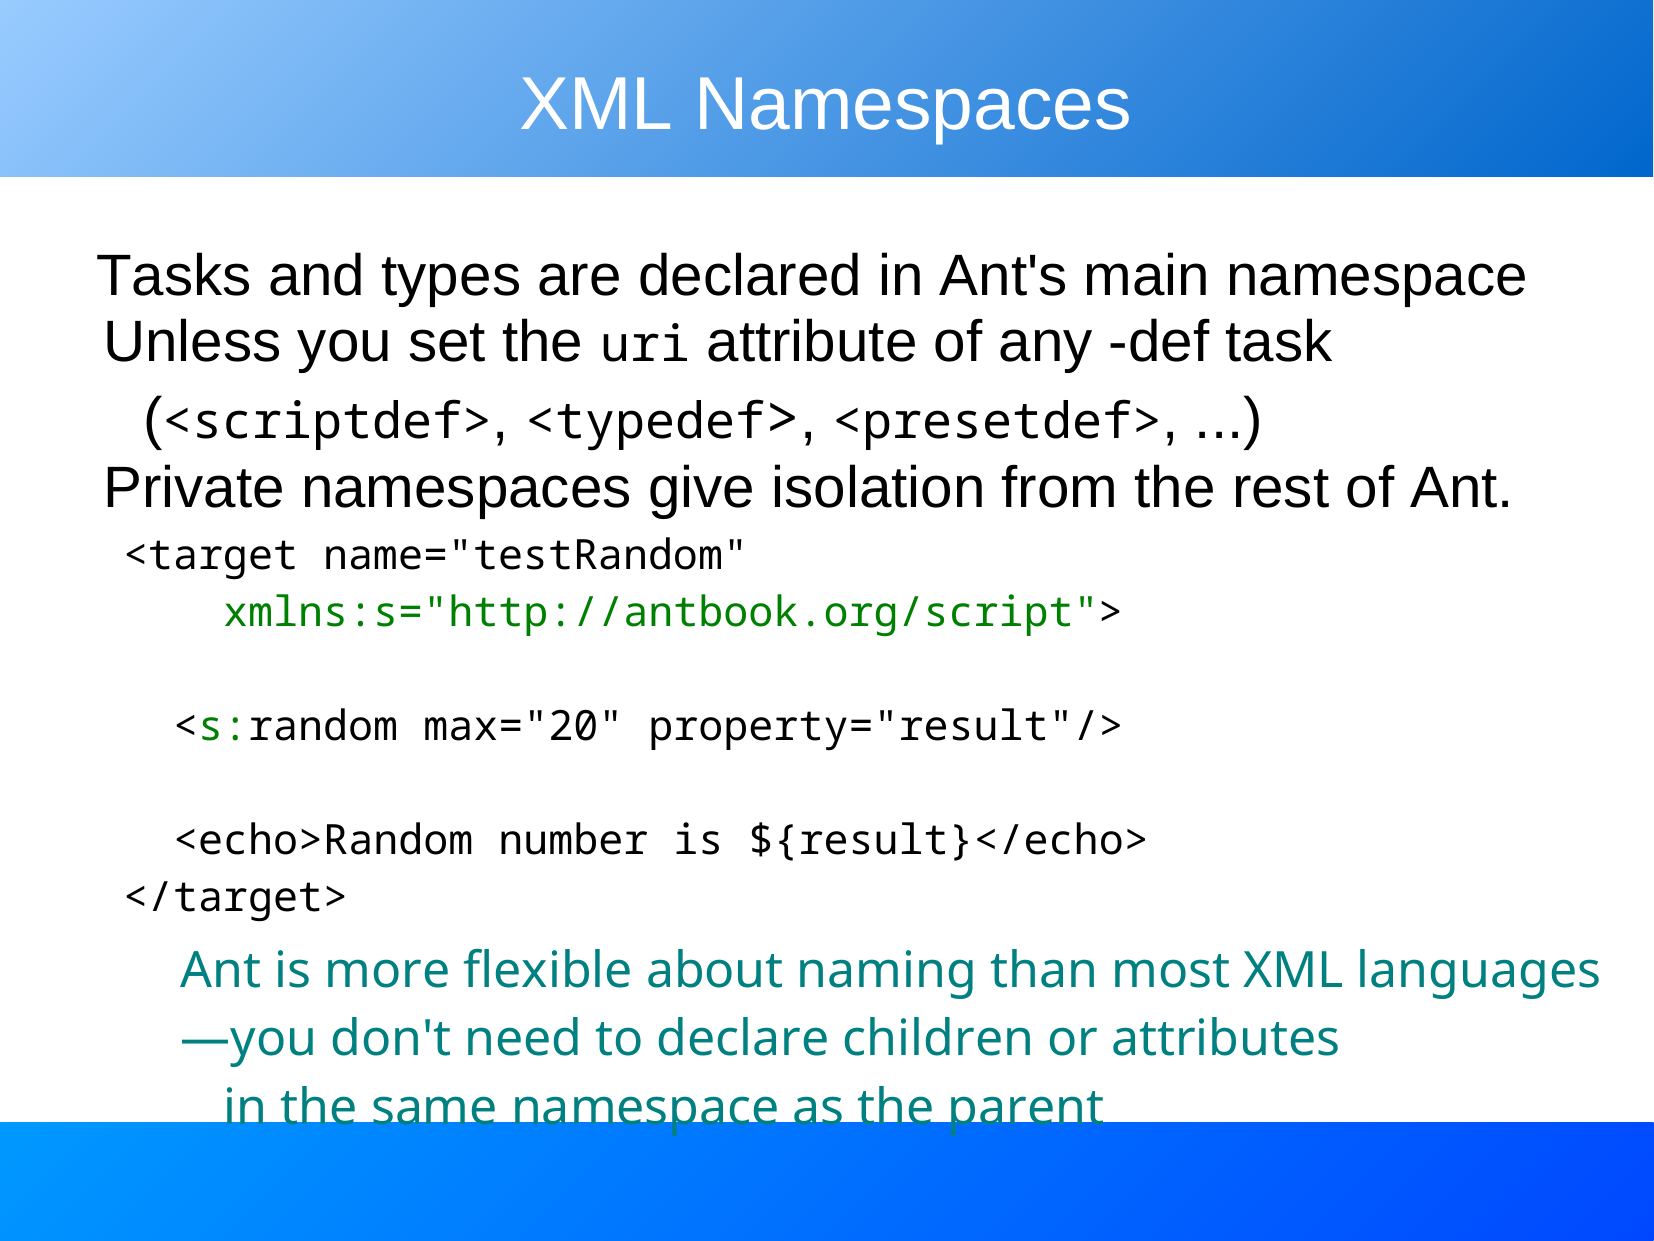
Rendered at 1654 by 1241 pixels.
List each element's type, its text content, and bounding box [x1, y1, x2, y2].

text_box Tasks and types are declared in Ant's main namespace Unless you set the uri attribute of any -def task (<scriptdef>, <typedef>, <presetdef>, ...) Private namespaces give isolation from the rest of Ant. [81, 235, 1566, 510]
text_box <target name="testRandom" xmlns:s="http://antbook.org/script"> <s:random max="20" property="result"/> <echo>Random number is ${result}</echo> </target> [108, 561, 1556, 887]
title XML Namespaces [162, 59, 1489, 148]
text_box Ant is more flexible about naming than most XML languages —you don't need to declare children or attributes in the same namespace as the parent [165, 926, 1395, 1121]
